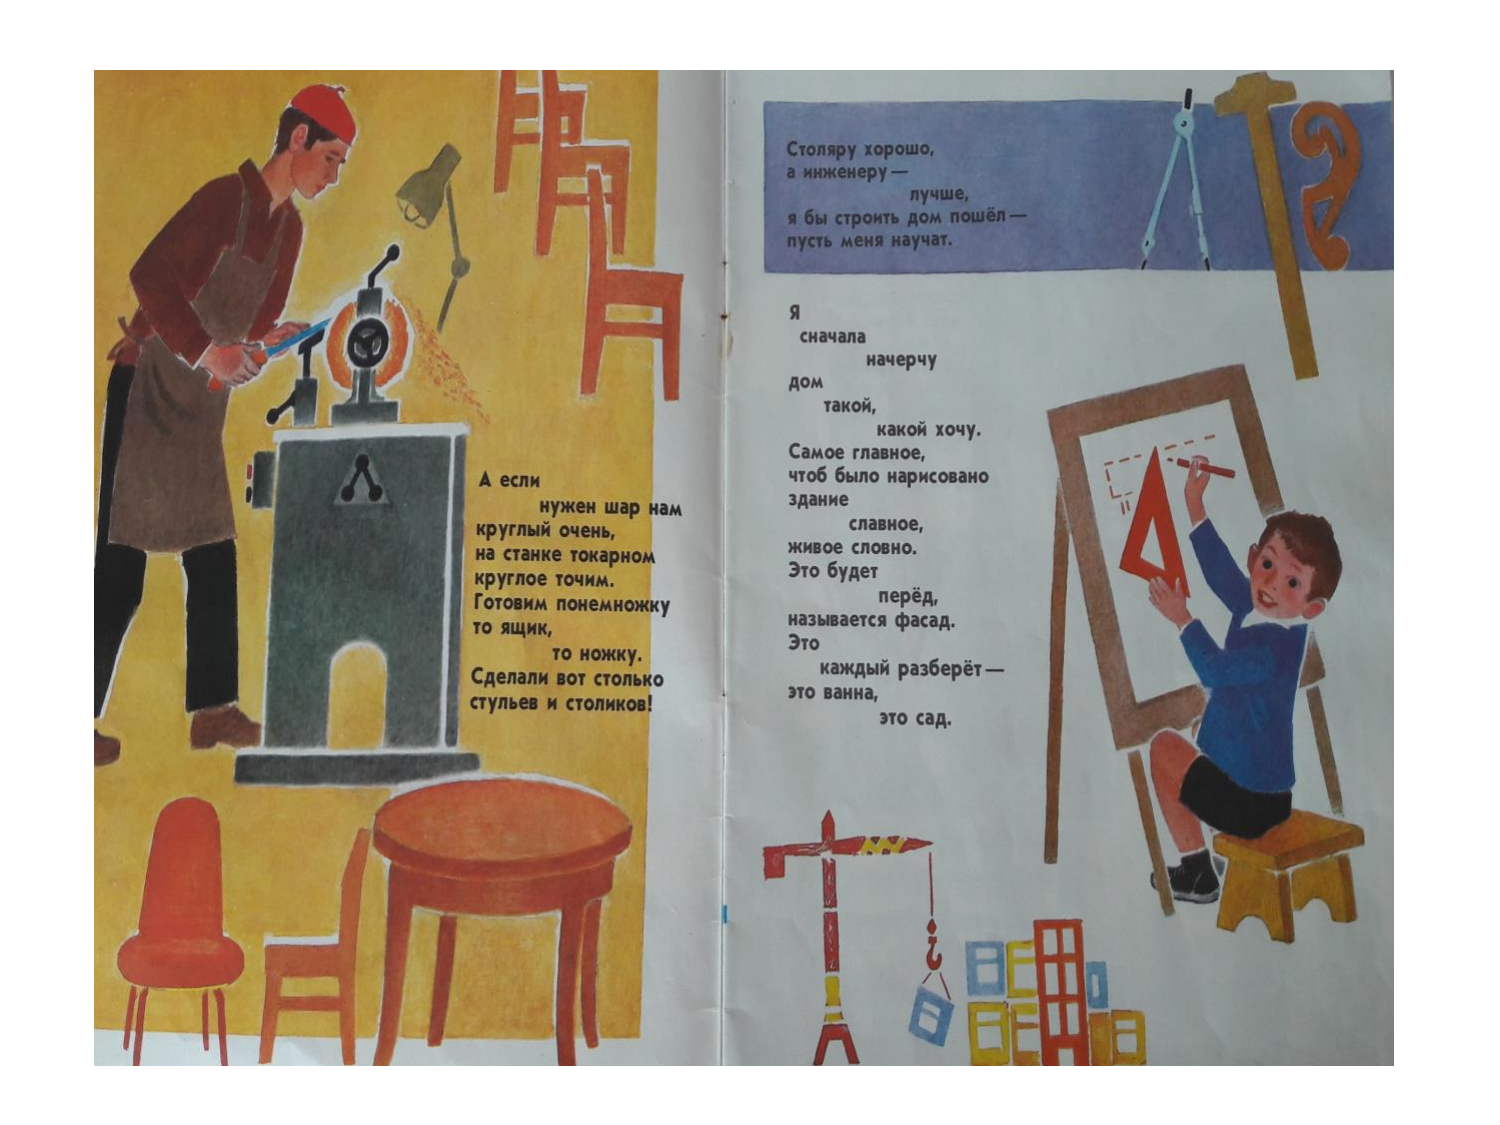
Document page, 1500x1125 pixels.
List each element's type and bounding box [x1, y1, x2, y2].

picture [94, 70, 1394, 1067]
